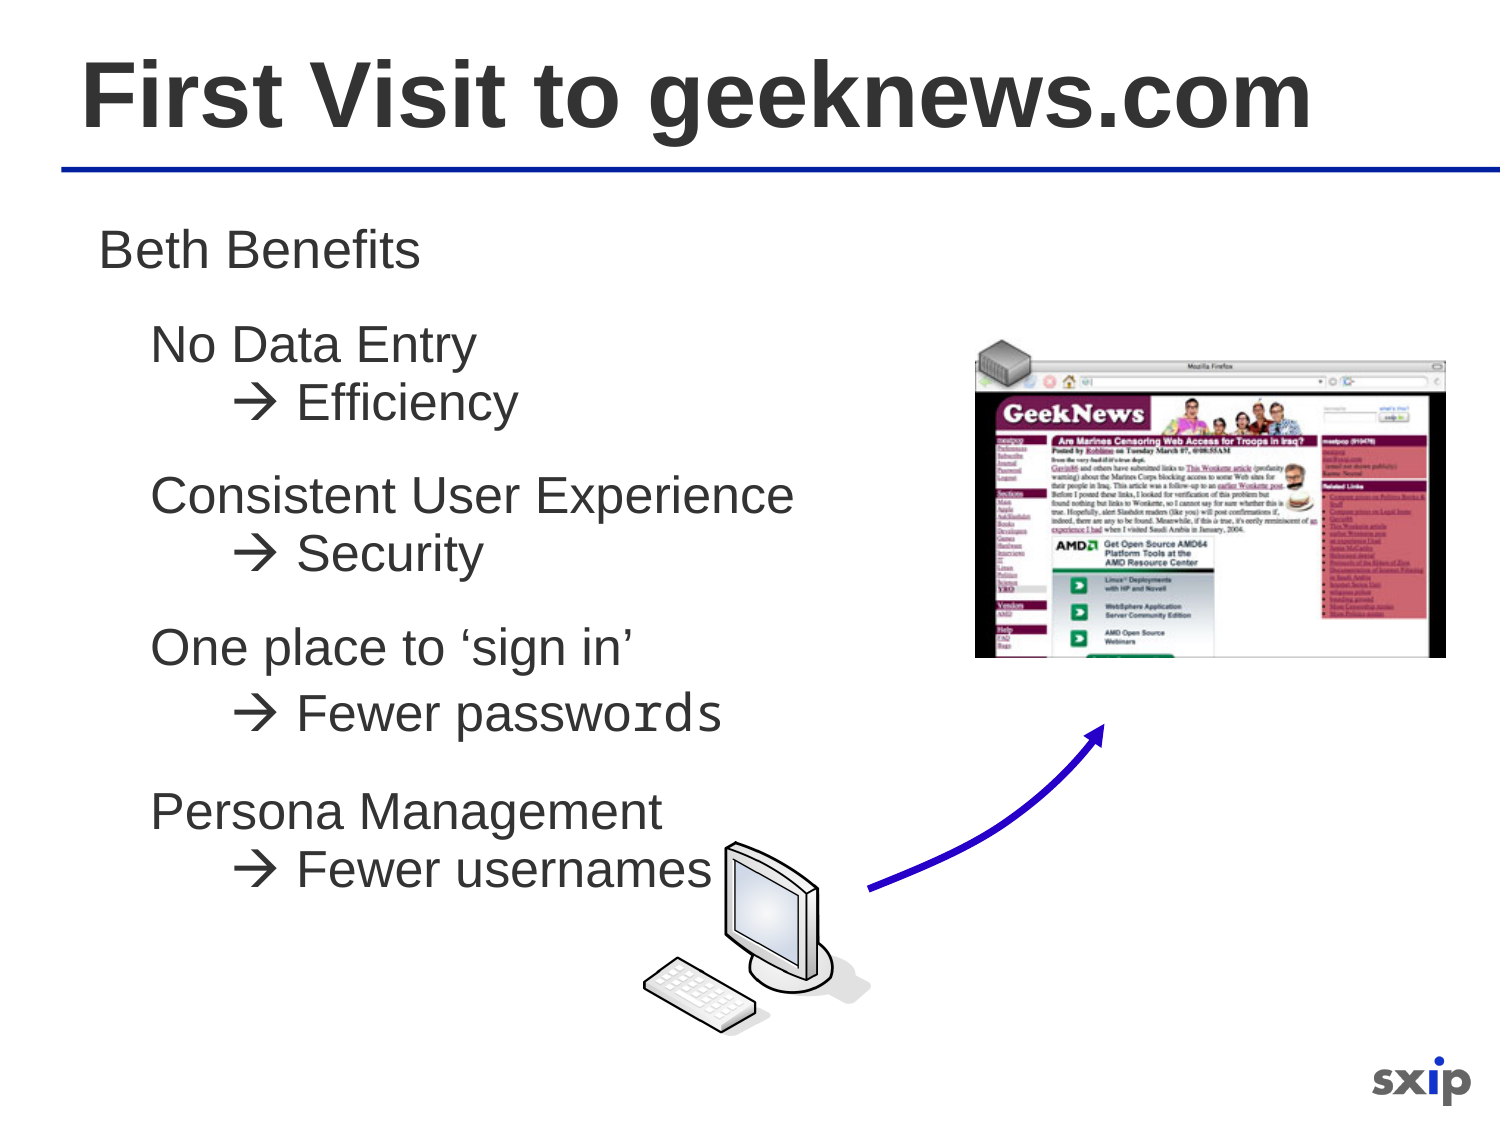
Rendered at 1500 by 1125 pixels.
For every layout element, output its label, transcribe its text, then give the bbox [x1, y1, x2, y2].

picture [1372, 1056, 1471, 1106]
picture [975, 337, 1446, 659]
list Beth Benefits No Data Entry  Efficiency Consistent User Experience  Security One place to ‘sign in’  Fewer passwords Persona Management  Fewer usernames [62, 219, 976, 1101]
title First Visit to geeknews.com [61, 21, 1495, 169]
